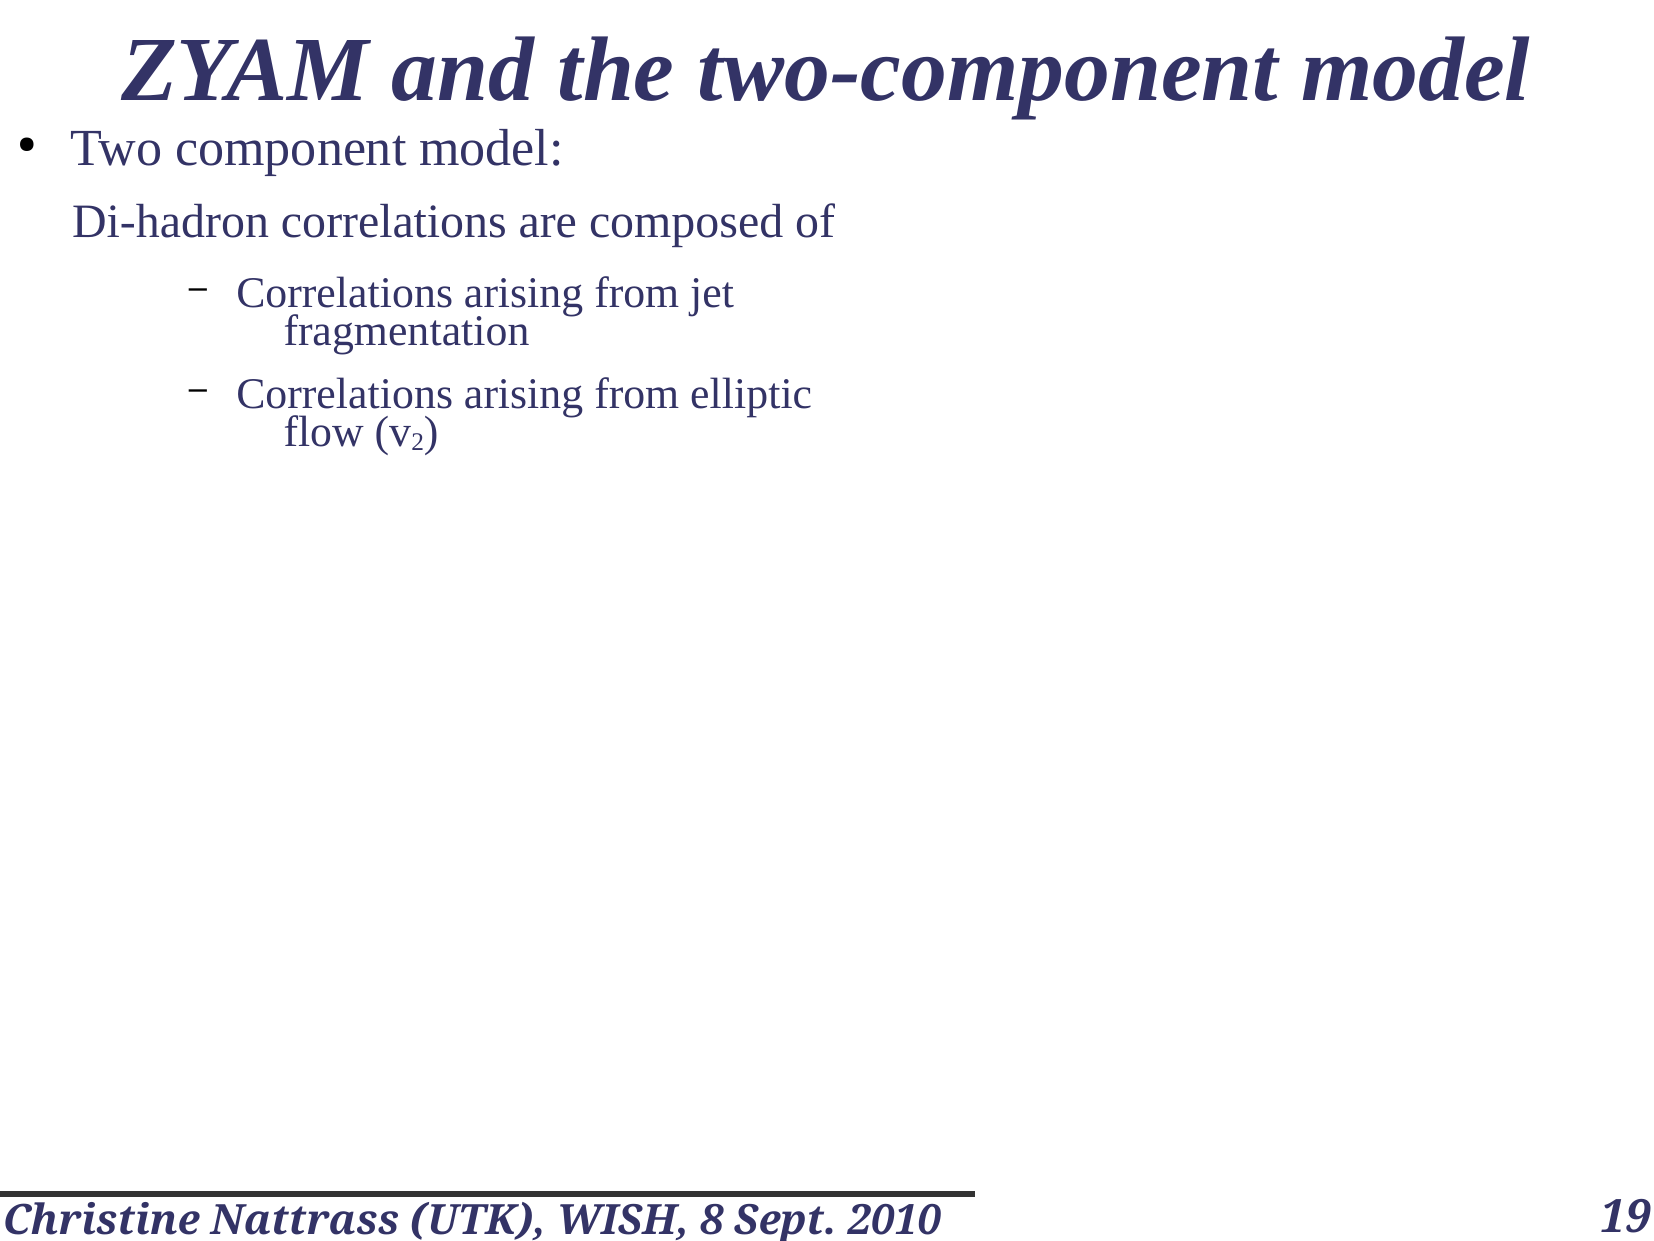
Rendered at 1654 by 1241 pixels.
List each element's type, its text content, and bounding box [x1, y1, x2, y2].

title ZYAM and the two-component model [82, 15, 1571, 125]
list Two component model: Di-hadron correlations are composed of Correlations arising from jet fragmentation Correlations arising from elliptic flow (v2) [0, 128, 901, 1170]
